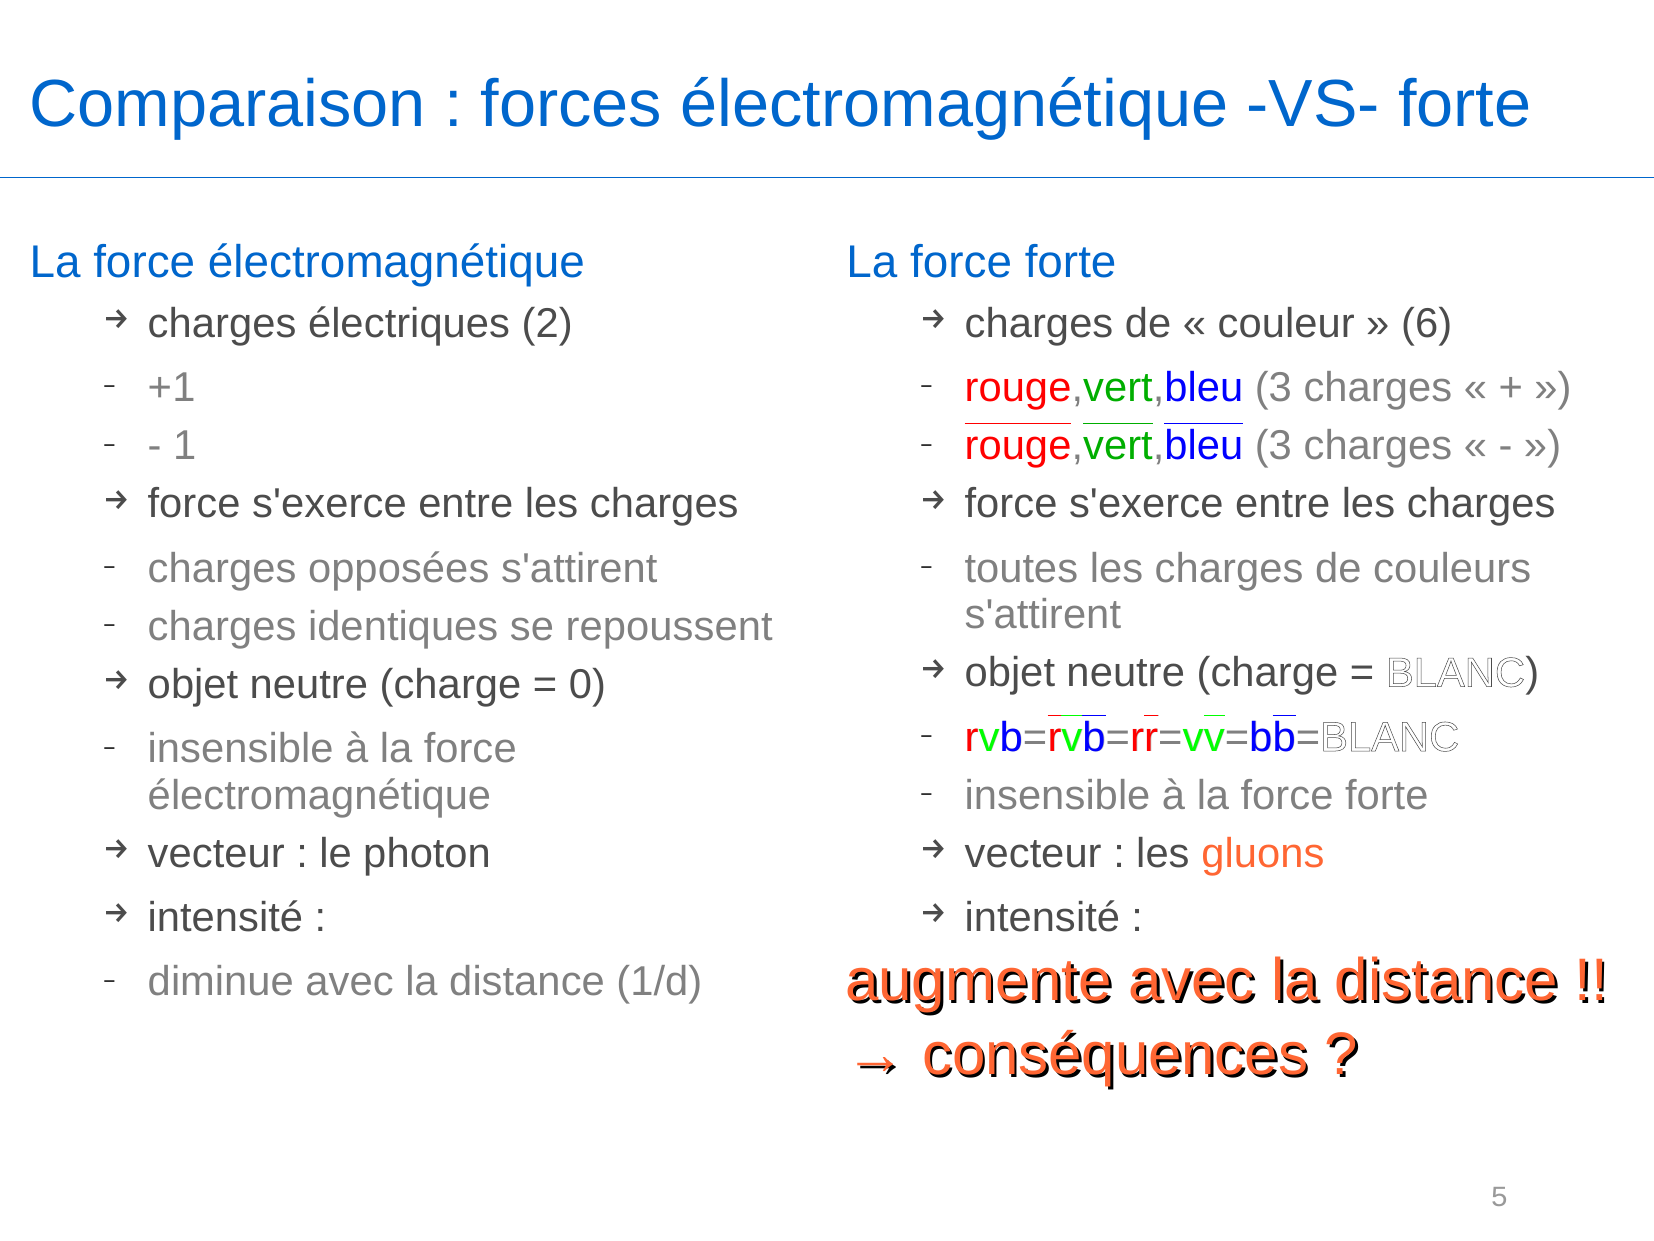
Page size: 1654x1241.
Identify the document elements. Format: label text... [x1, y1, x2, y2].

list La force forte charges de « couleur » (6) rouge,vert,bleu (3 charges « + ») rouge,vert,bleu (3 charges « - ») force s'exerce entre les charges toutes les charges de couleurs s'attirent objet neutre (charge = BLANC) rvb=rvb=rr=vv=bb=BLANC insensible à la force forte vecteur : les gluons intensité : augmente avec la distance !! [846, 236, 1625, 1055]
list La force électromagnétique charges électriques (2) +1 - 1 force s'exerce entre les charges charges opposées s'attirent charges identiques se repoussent objet neutre (charge = 0) insensible à la force électromagnétique vecteur : le photon intensité : diminue avec la distance (1/d) [29, 236, 808, 1055]
title Comparaison : forces électromagnétique -VS- forte [29, 29, 1625, 178]
text_box augmente avec la distance !! → conséquences ? [774, 946, 1622, 1136]
